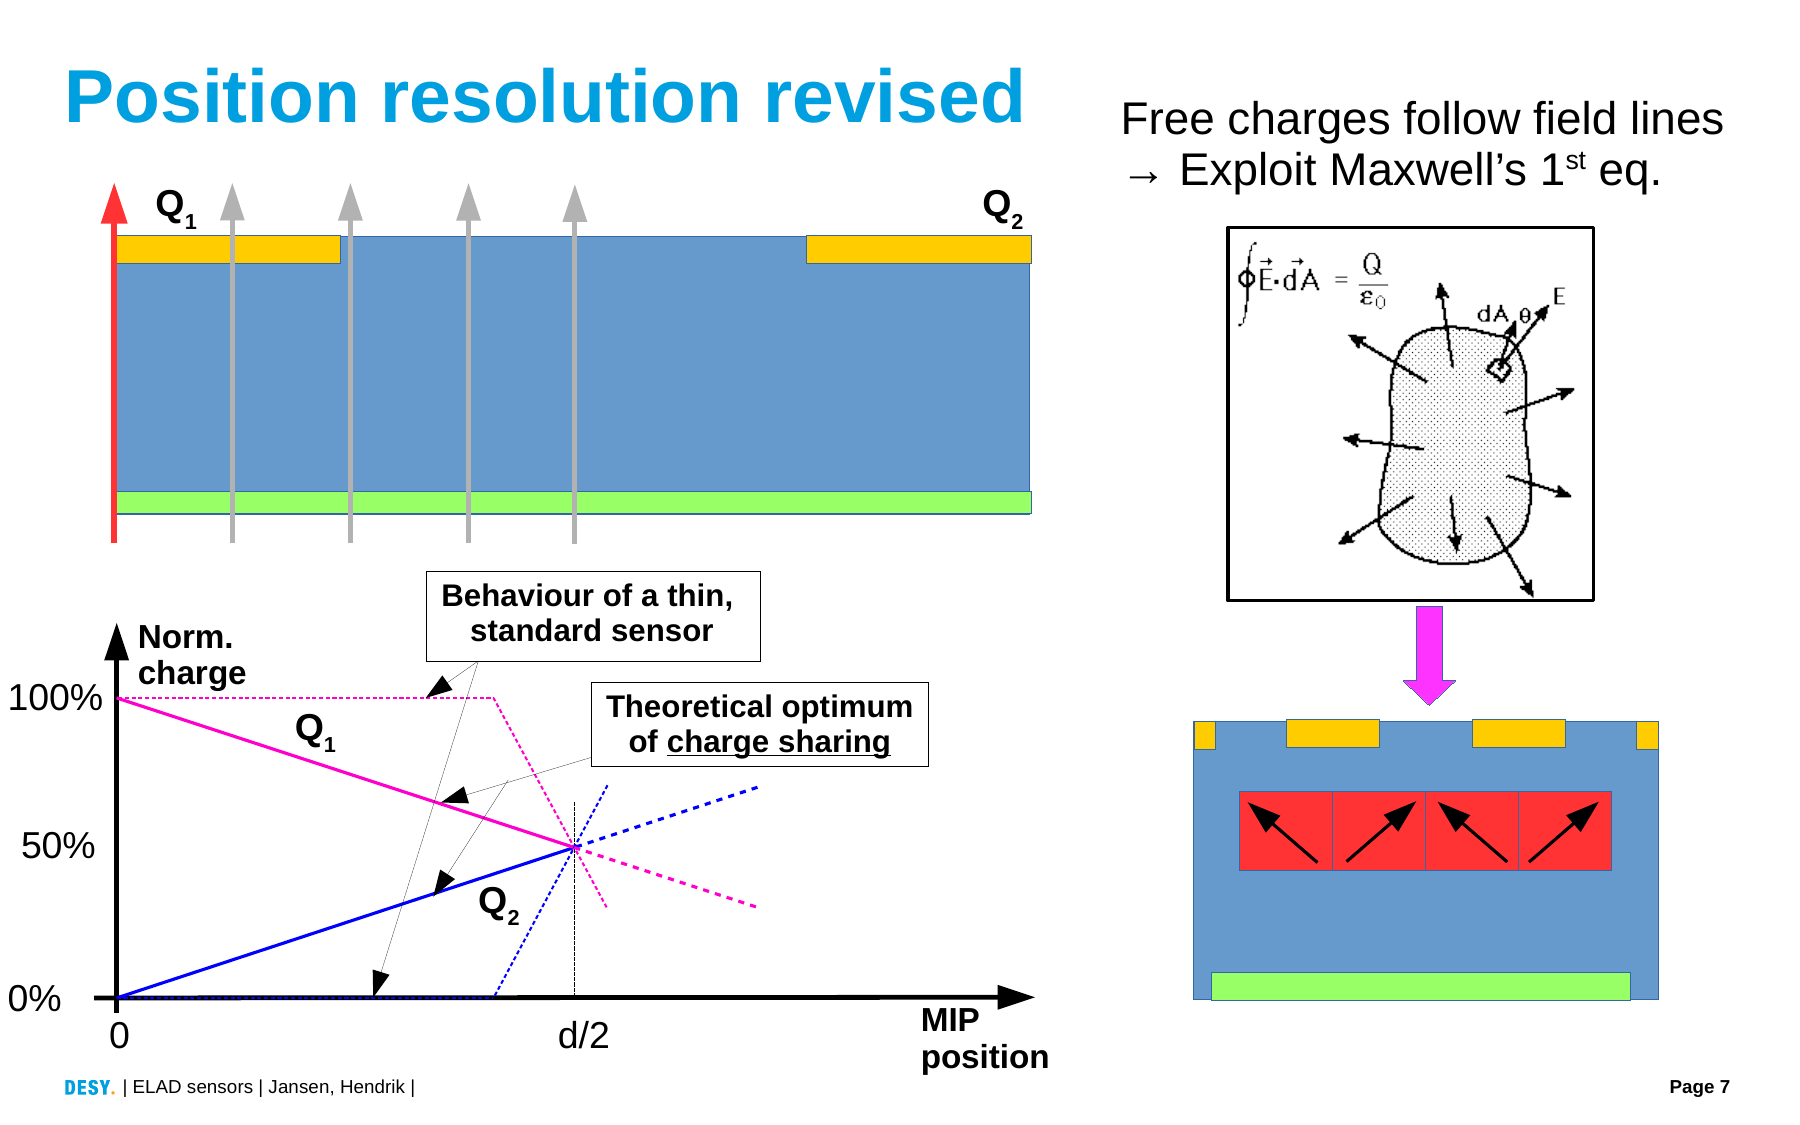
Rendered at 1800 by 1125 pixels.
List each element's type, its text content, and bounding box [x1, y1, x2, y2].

text_box [235, 235, 348, 515]
text_box 0% [0, 970, 77, 1028]
text_box Behaviour of a thin, standard sensor [426, 571, 761, 662]
text_box Q1 [280, 754, 316, 766]
text_box Q2 [967, 175, 1039, 242]
text_box 100% [0, 669, 119, 726]
text_box 0 [94, 1007, 145, 1064]
text_box Q1 [280, 699, 351, 766]
text_box [1403, 606, 1456, 706]
title Position resolution revised [64, 57, 1436, 132]
text_box d/2 [543, 1007, 625, 1064]
text_box Theoretical optimum of charge sharing [591, 682, 929, 767]
text_box Free charges follow field lines → Exploit Maxwell’s 1st eq. [1105, 85, 1740, 356]
text_box MIP position [906, 994, 1065, 1084]
text_box [1193, 719, 1659, 1001]
text_box Q1 [140, 175, 212, 242]
text_box [471, 236, 572, 515]
text_box [577, 235, 1032, 515]
text_box [117, 235, 230, 515]
text_box [353, 236, 466, 515]
text_box Q2 [463, 871, 535, 938]
picture [1229, 356, 1592, 600]
text_box Norm. charge [123, 610, 262, 700]
text_box 50% [6, 817, 132, 875]
